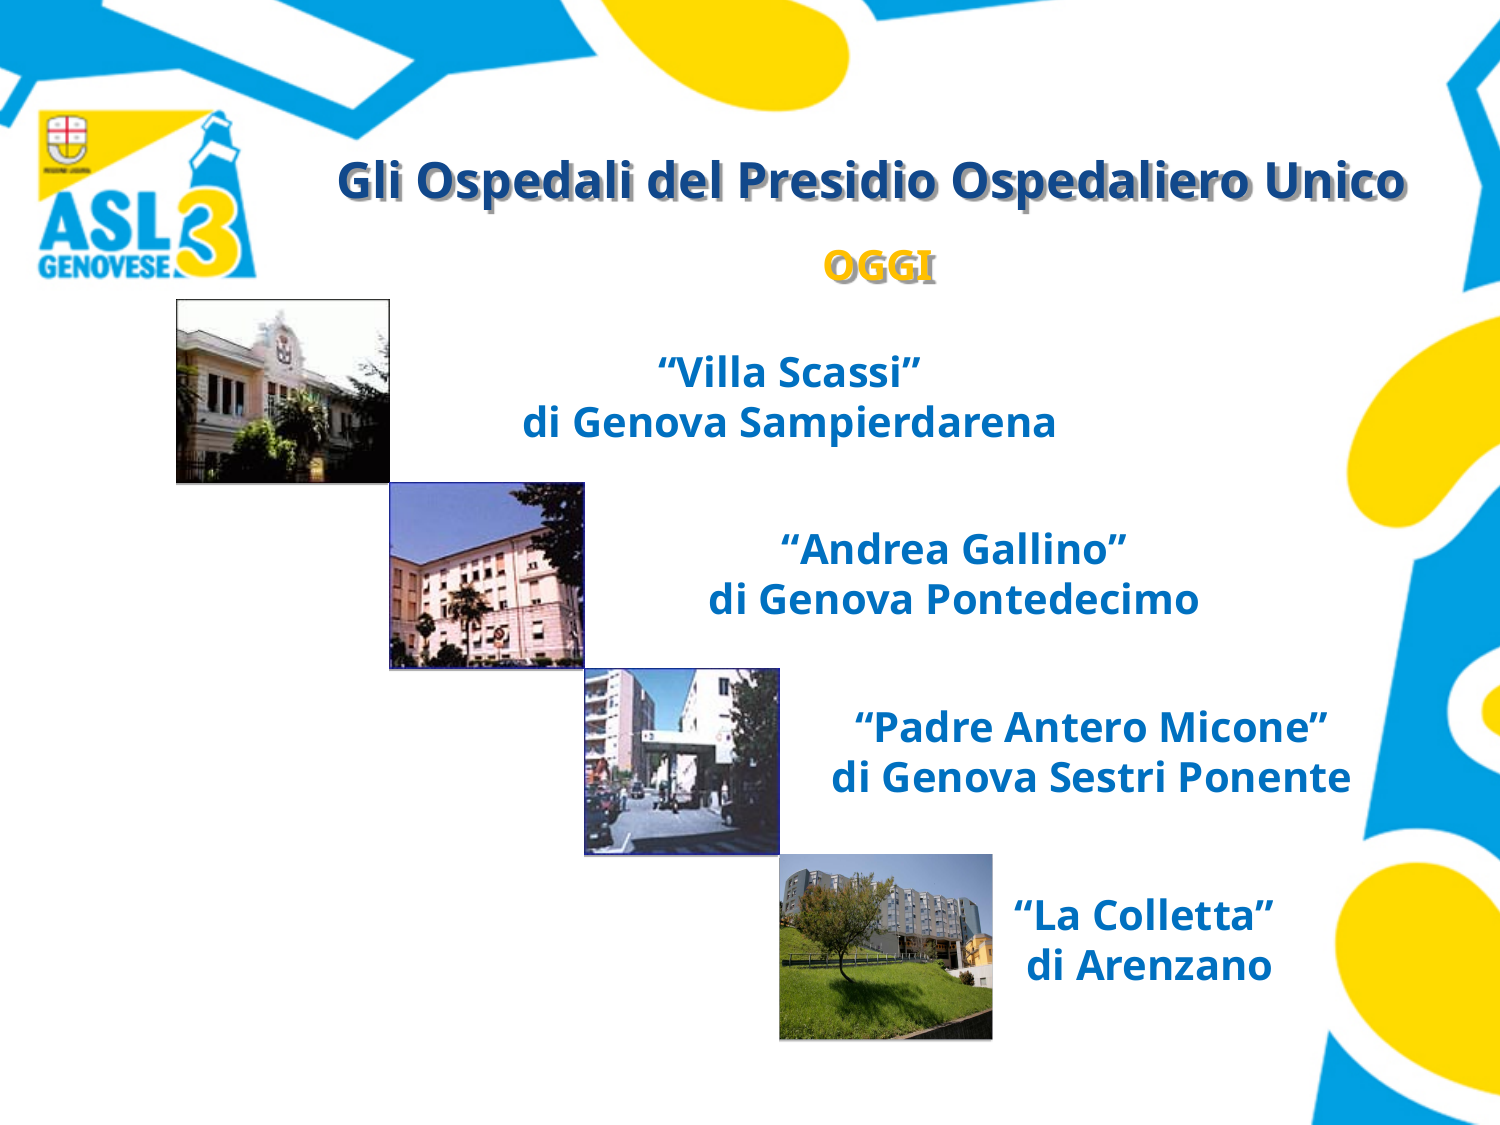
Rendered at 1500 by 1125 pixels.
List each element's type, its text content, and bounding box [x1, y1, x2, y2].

text_box “Padre Antero Micone” di Genova Sestri Ponente [752, 693, 1432, 809]
text_box “La Colletta” di Arenzano [993, 881, 1326, 997]
text_box Gli Ospedali del Presidio Ospedaliero Unico OGGI [253, 152, 1500, 300]
picture [176, 299, 993, 1040]
text_box “Villa Scassi” di Genova Sampierdarena [389, 338, 1192, 454]
text_box “Andrea Gallino” di Genova Pontedecimo [584, 515, 1325, 631]
